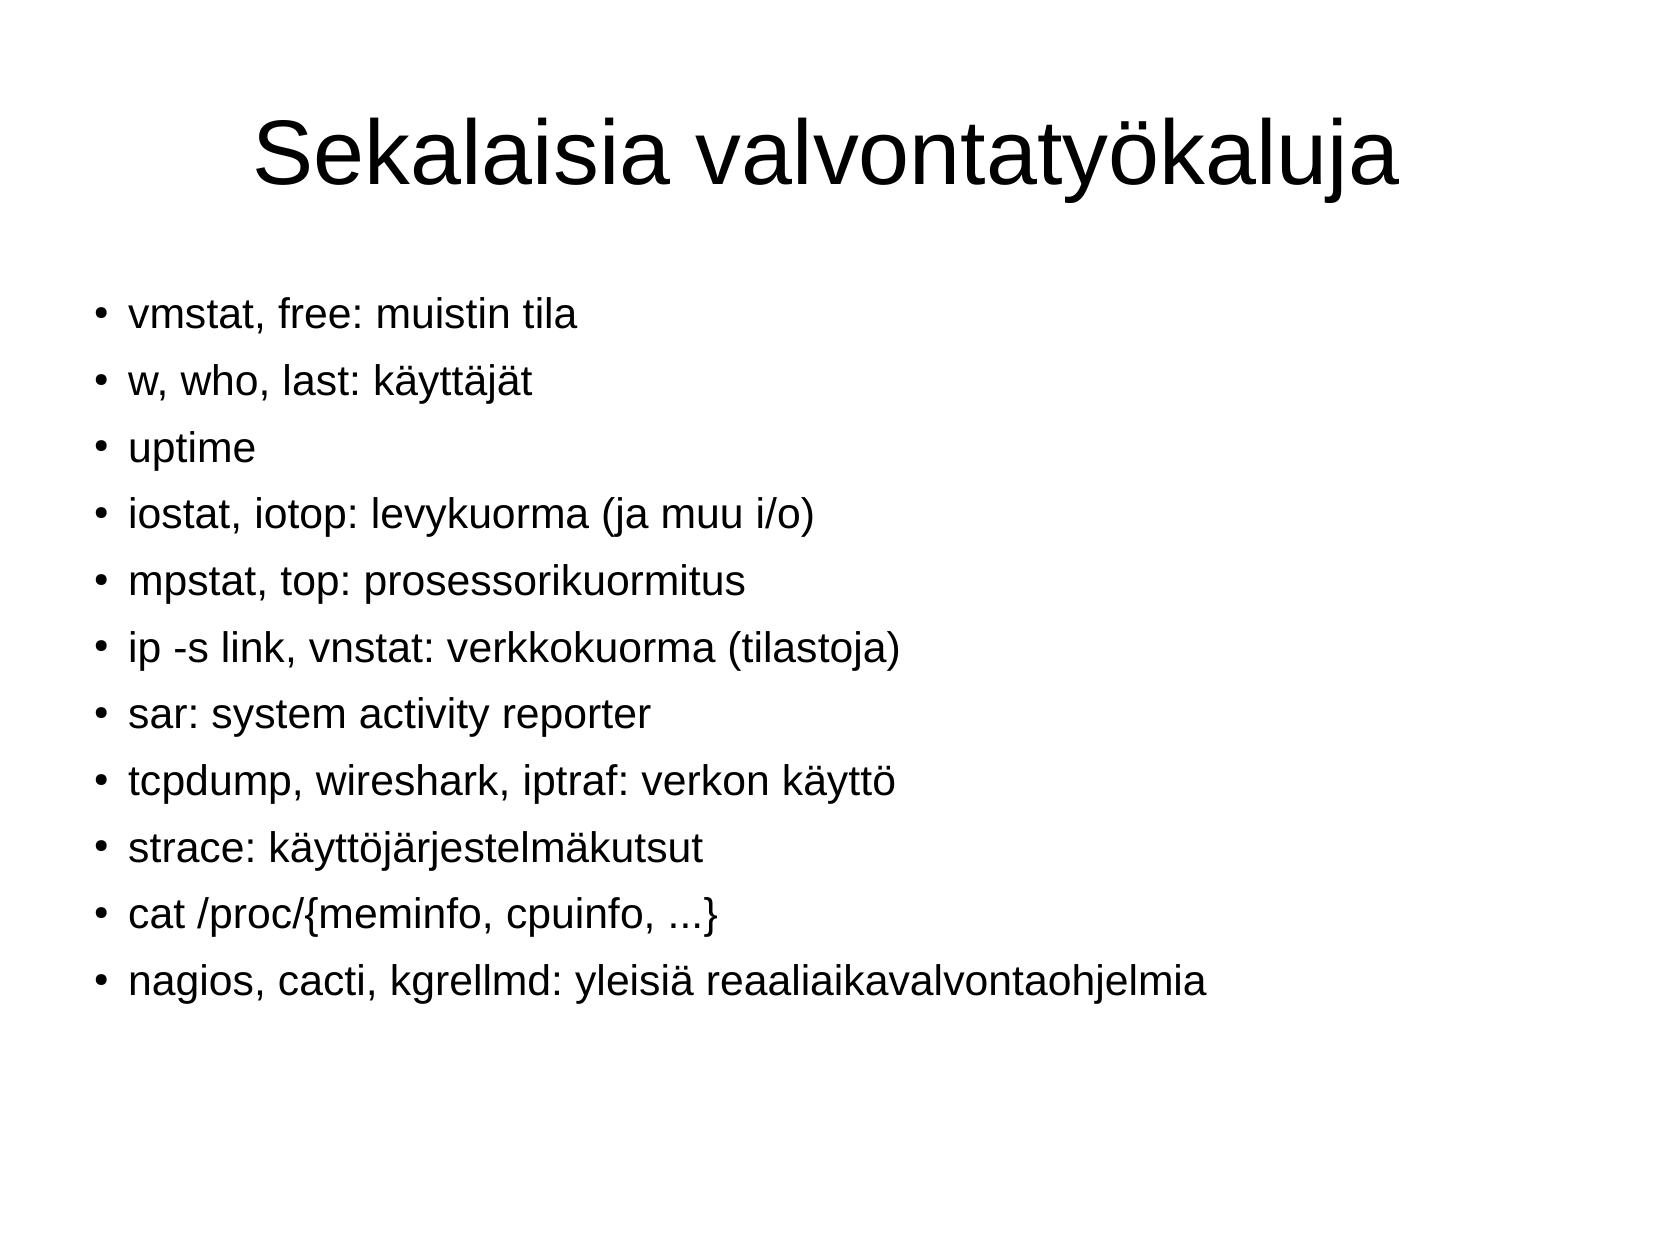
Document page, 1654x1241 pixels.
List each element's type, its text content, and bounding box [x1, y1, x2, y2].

list vmstat, free: muistin tila w, who, last: käyttäjät uptime iostat, iotop: levykuorma (ja muu i/o) mpstat, top: prosessorikuormitus ip -s link, vnstat: verkkokuorma (tilastoja) sar: system activity reporter tcpdump, wireshark, iptraf: verkon käyttö strace: käyttöjärjestelmäkutsut cat /proc/{meminfo, cpuinfo, ...} nagios, cacti, kgrellmd: yleisiä reaaliaikavalvontaohjelmia [82, 290, 1571, 1010]
title Sekalaisia valvontatyökaluja [82, 49, 1571, 257]
